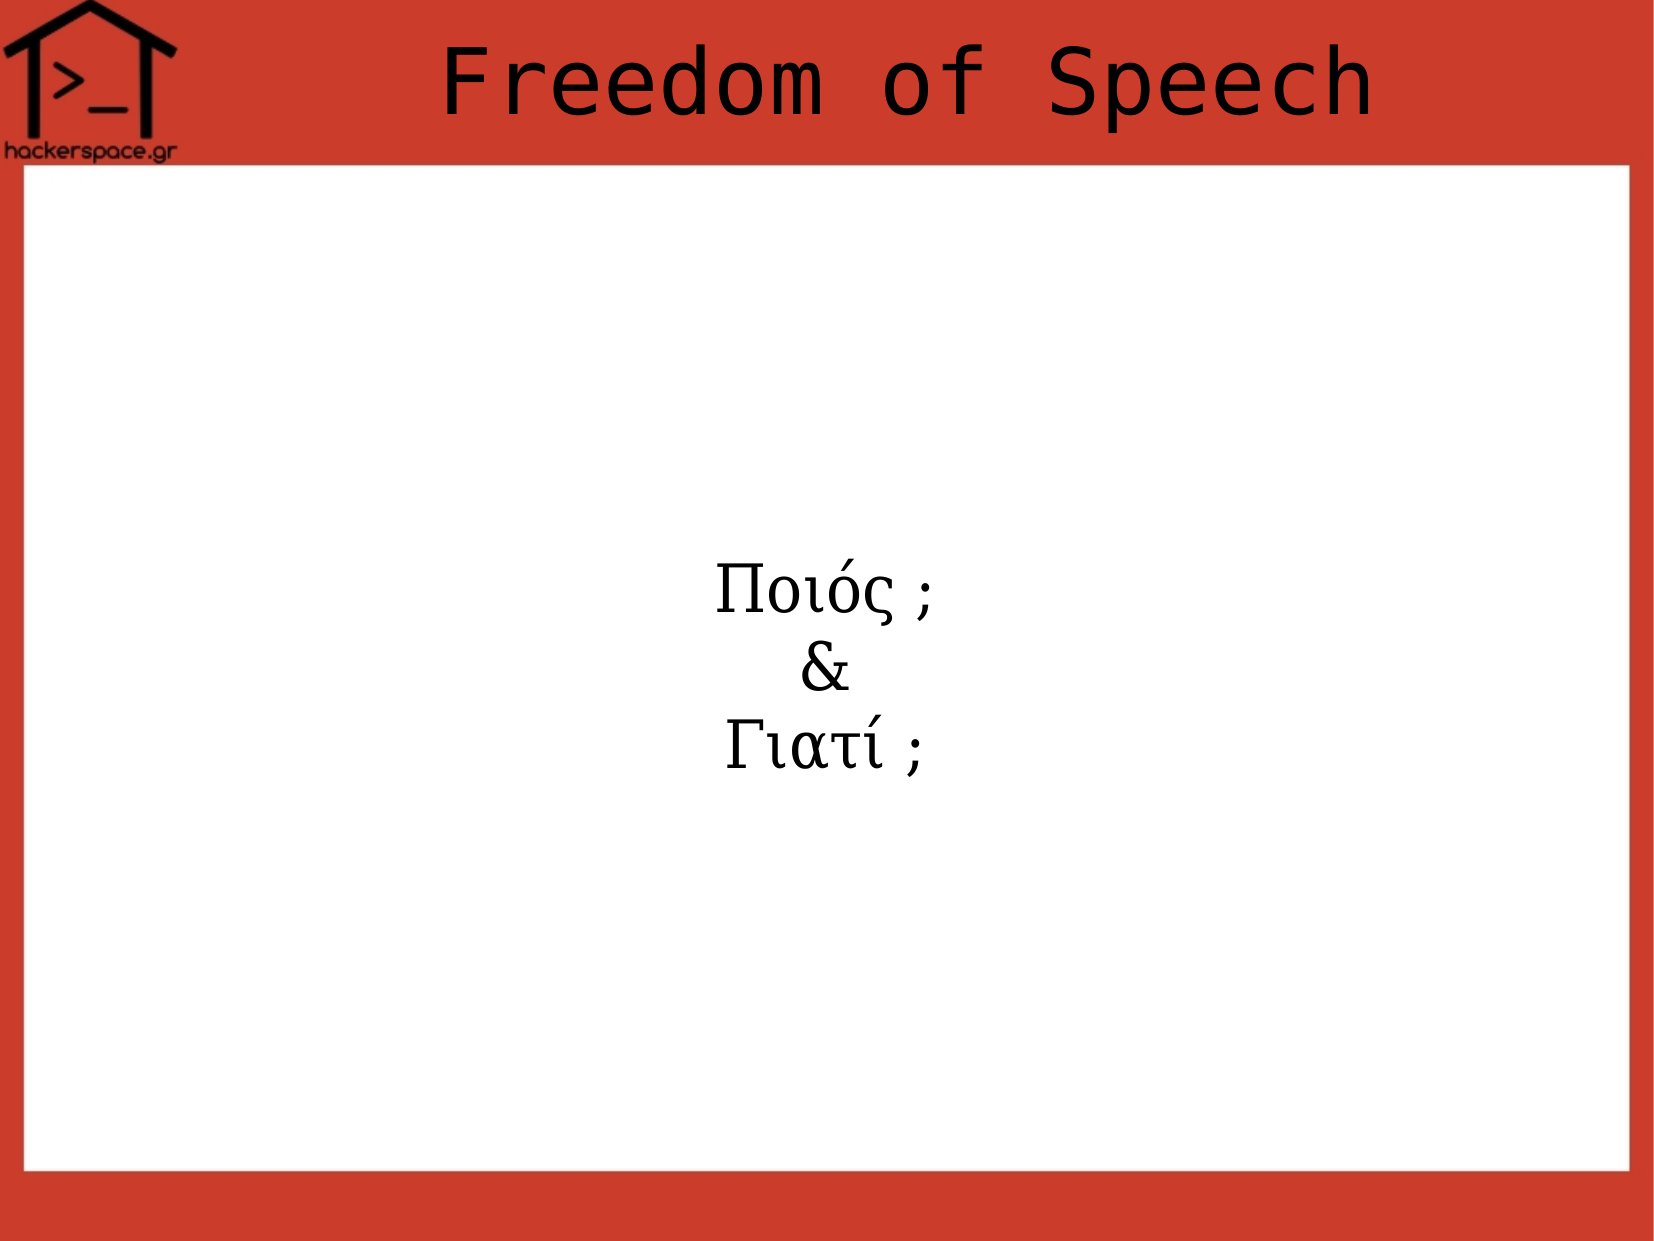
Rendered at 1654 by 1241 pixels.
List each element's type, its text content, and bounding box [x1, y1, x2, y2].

title Freedom of Speech [195, 15, 1621, 151]
subtitle Ποιός ; & Γιατί ; [60, 195, 1591, 1141]
picture [0, 0, 1654, 1241]
